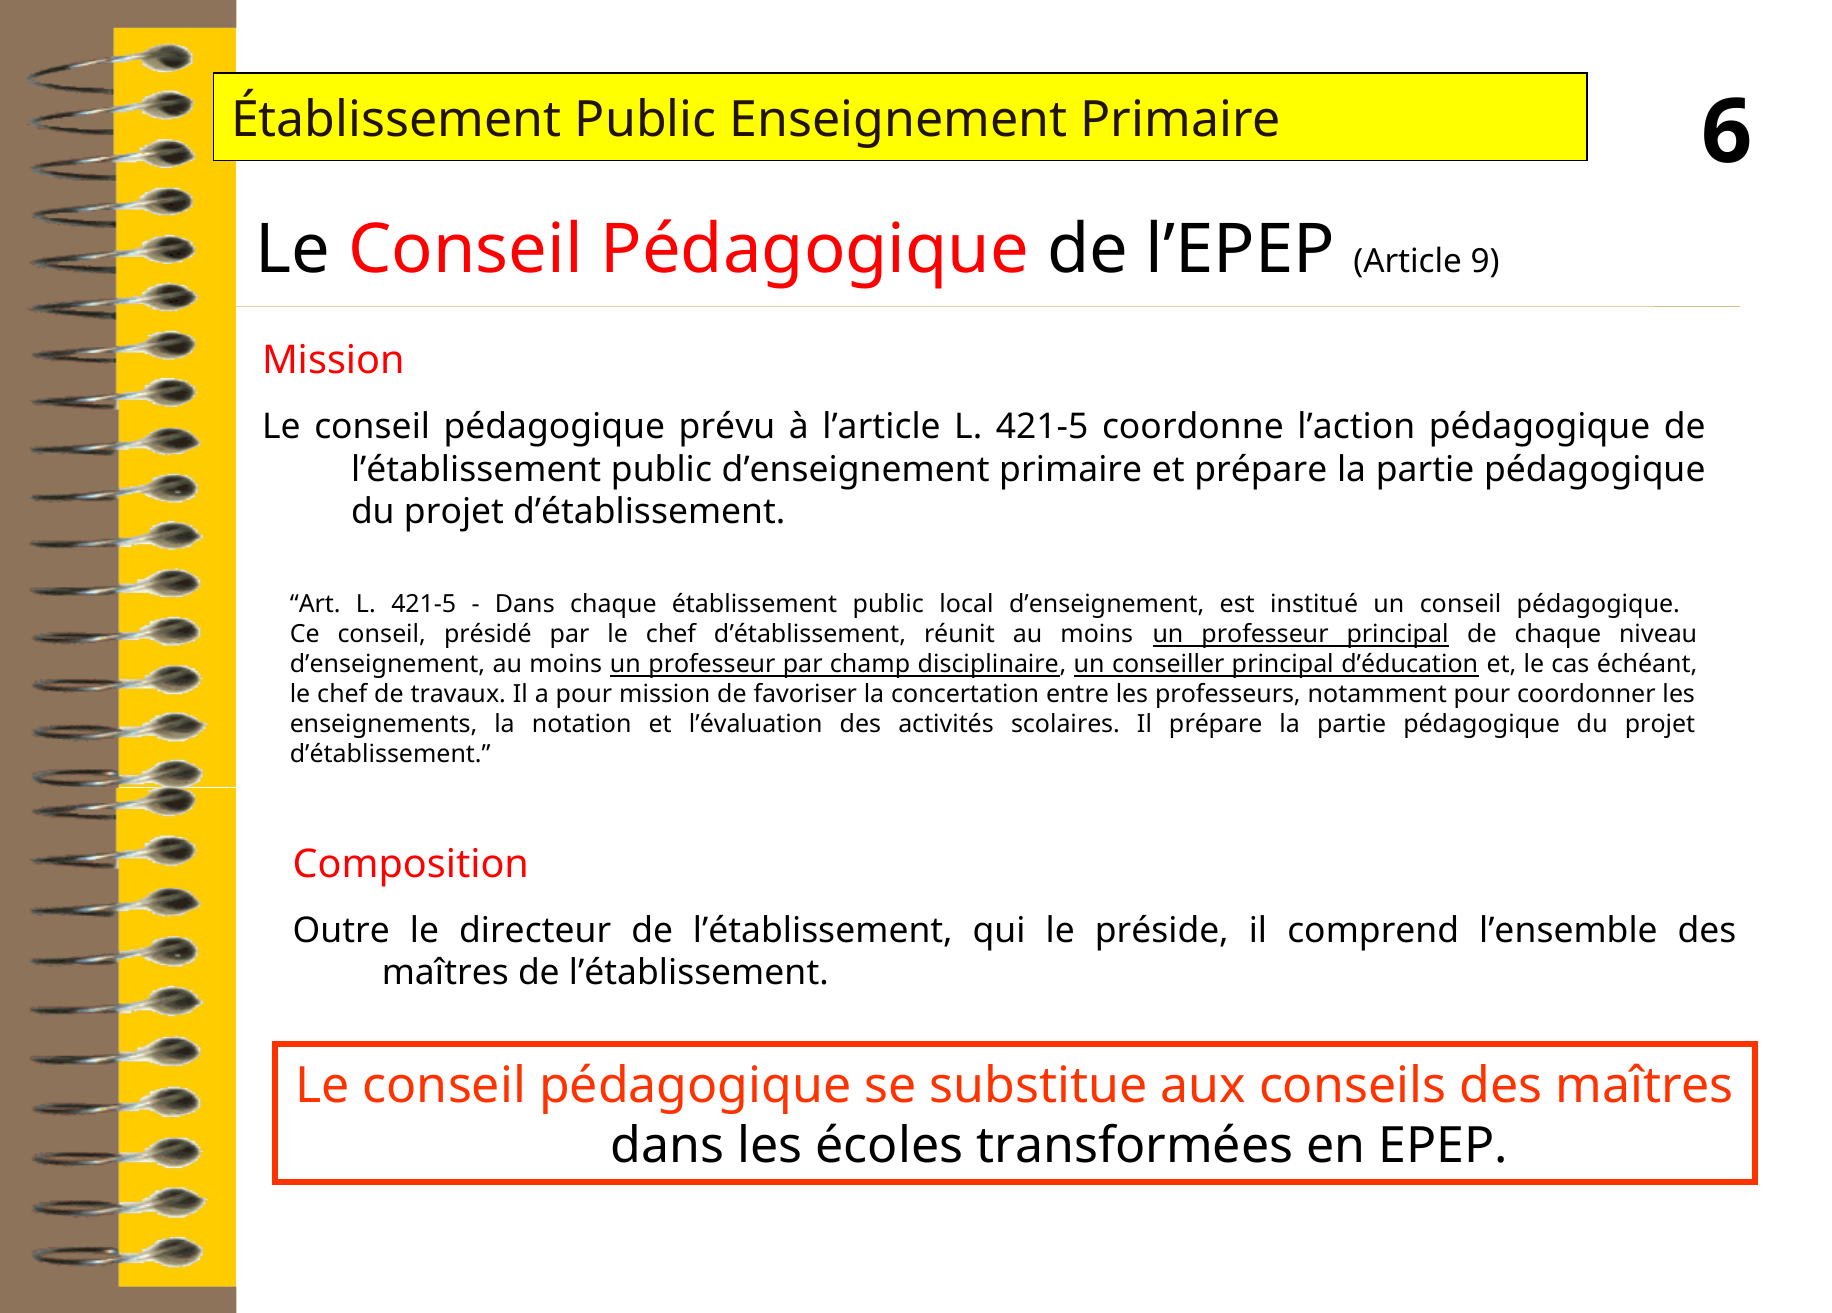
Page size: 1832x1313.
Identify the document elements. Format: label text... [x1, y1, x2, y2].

text_box Le conseil pédagogique se substitue aux conseils des maîtres dans les écoles transformées en EPEP. [274, 1043, 1756, 1182]
list Le Conseil Pédagogique de l’EPEP (Article 9)‏ [237, 189, 1740, 307]
text_box Mission Le conseil pédagogique prévu à l’article L. 421-5 coordonne l’action pédagogique de l’établissement public d’enseignement primaire et prépare la partie pédagogique du projet d’établissement. [244, 324, 1725, 540]
text_box “Art. L. 421-5 - Dans chaque établissement public local d’enseignement, est institué un conseil pédagogique. Ce conseil, présidé par le chef d’établissement, réunit au moins un professeur principal de chaque niveau d’enseignement, au moins un professeur par champ disciplinaire, un conseiller principal d’éducation et, le cas échéant, le chef de travaux. Il a pour mission de favoriser la concertation entre les professeurs, notamment pour coordonner les enseignements, la notation et l’évaluation des activités scolaires. Il prépare la partie pédagogique du projet d’établissement.” [274, 580, 1713, 776]
picture [0, 0, 237, 1313]
text_box Composition Outre le directeur de l’établissement, qui le préside, il comprend l’ensemble des maîtres de l’établissement. [274, 828, 1756, 1002]
title Établissement Public Enseignement Primaire [213, 72, 1587, 161]
